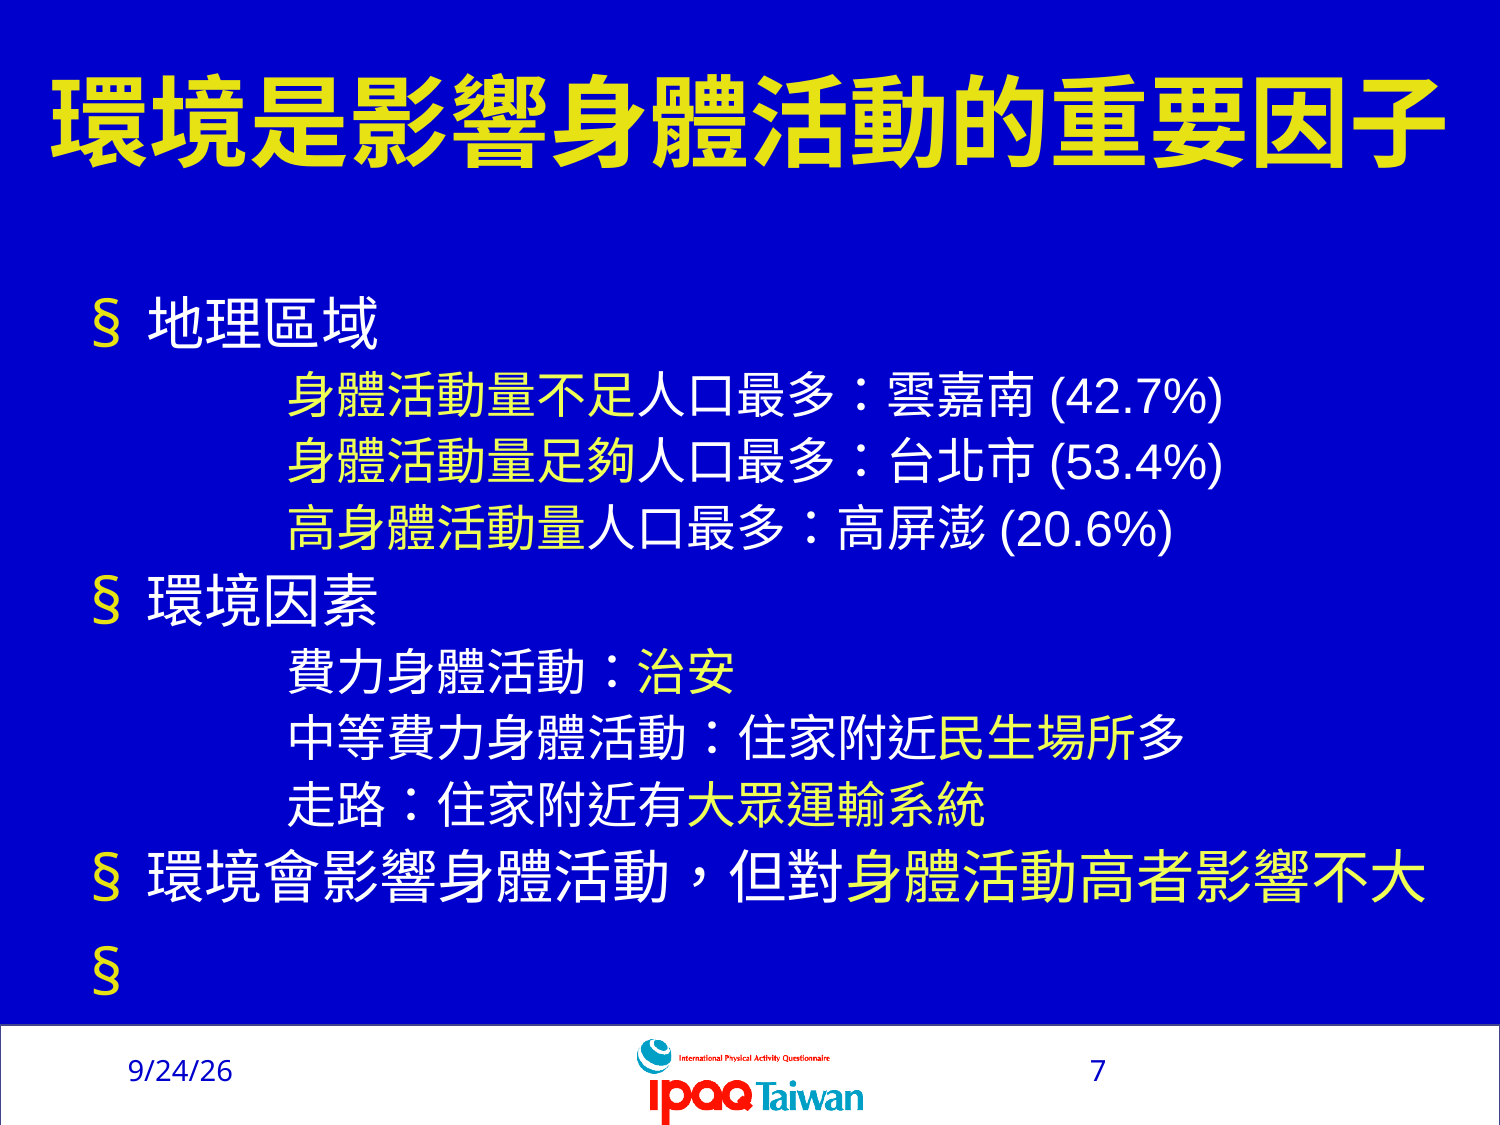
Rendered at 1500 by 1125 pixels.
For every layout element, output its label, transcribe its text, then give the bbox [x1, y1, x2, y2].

list 地理區域 身體活動量不足人口最多：雲嘉南(42.7%) 身體活動量足夠人口最多：台北市(53.4%) 高身體活動量人口最多：高屏澎(20.6%) 環境因素 費力身體活動：治安 中等費力身體活動：住家附近民生場所多 走路：住家附近有大眾運輸系統 環境會影響身體活動，但對身體活動高者影響不大 [75, 287, 1447, 963]
text_box [1074, 1025, 1388, 1101]
title 環境是影響身體活動的重要因子 [0, 0, 1500, 188]
text_box [112, 1025, 426, 1101]
